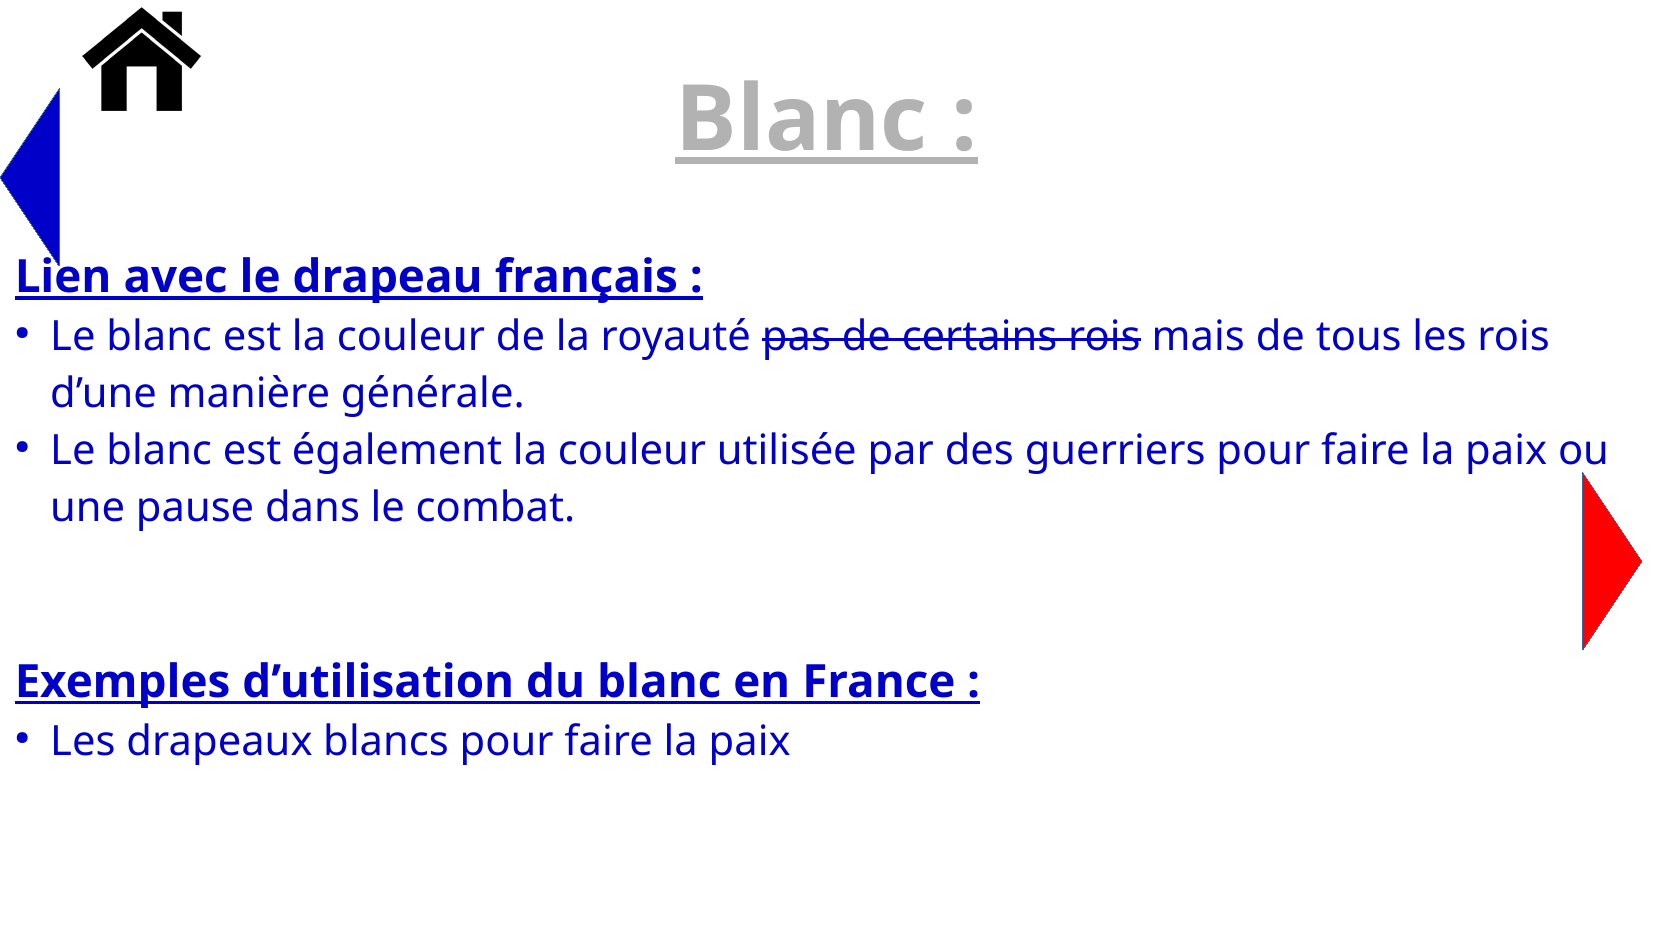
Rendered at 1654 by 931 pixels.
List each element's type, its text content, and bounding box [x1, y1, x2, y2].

text_box [1582, 472, 1642, 650]
text_box Lien avec le drapeau français : Le blanc est la couleur de la royauté pas de certains rois mais de tous les rois d’une manière générale. Le blanc est également la couleur utilisée par des guerriers pour faire la paix ou une pause dans le combat. Exemples d’utilisation du blanc en France : Les drapeaux blancs pour faire la paix [0, 236, 1654, 931]
text_box [0, 88, 60, 266]
picture [82, 0, 201, 119]
title Blanc : [82, 37, 1571, 193]
